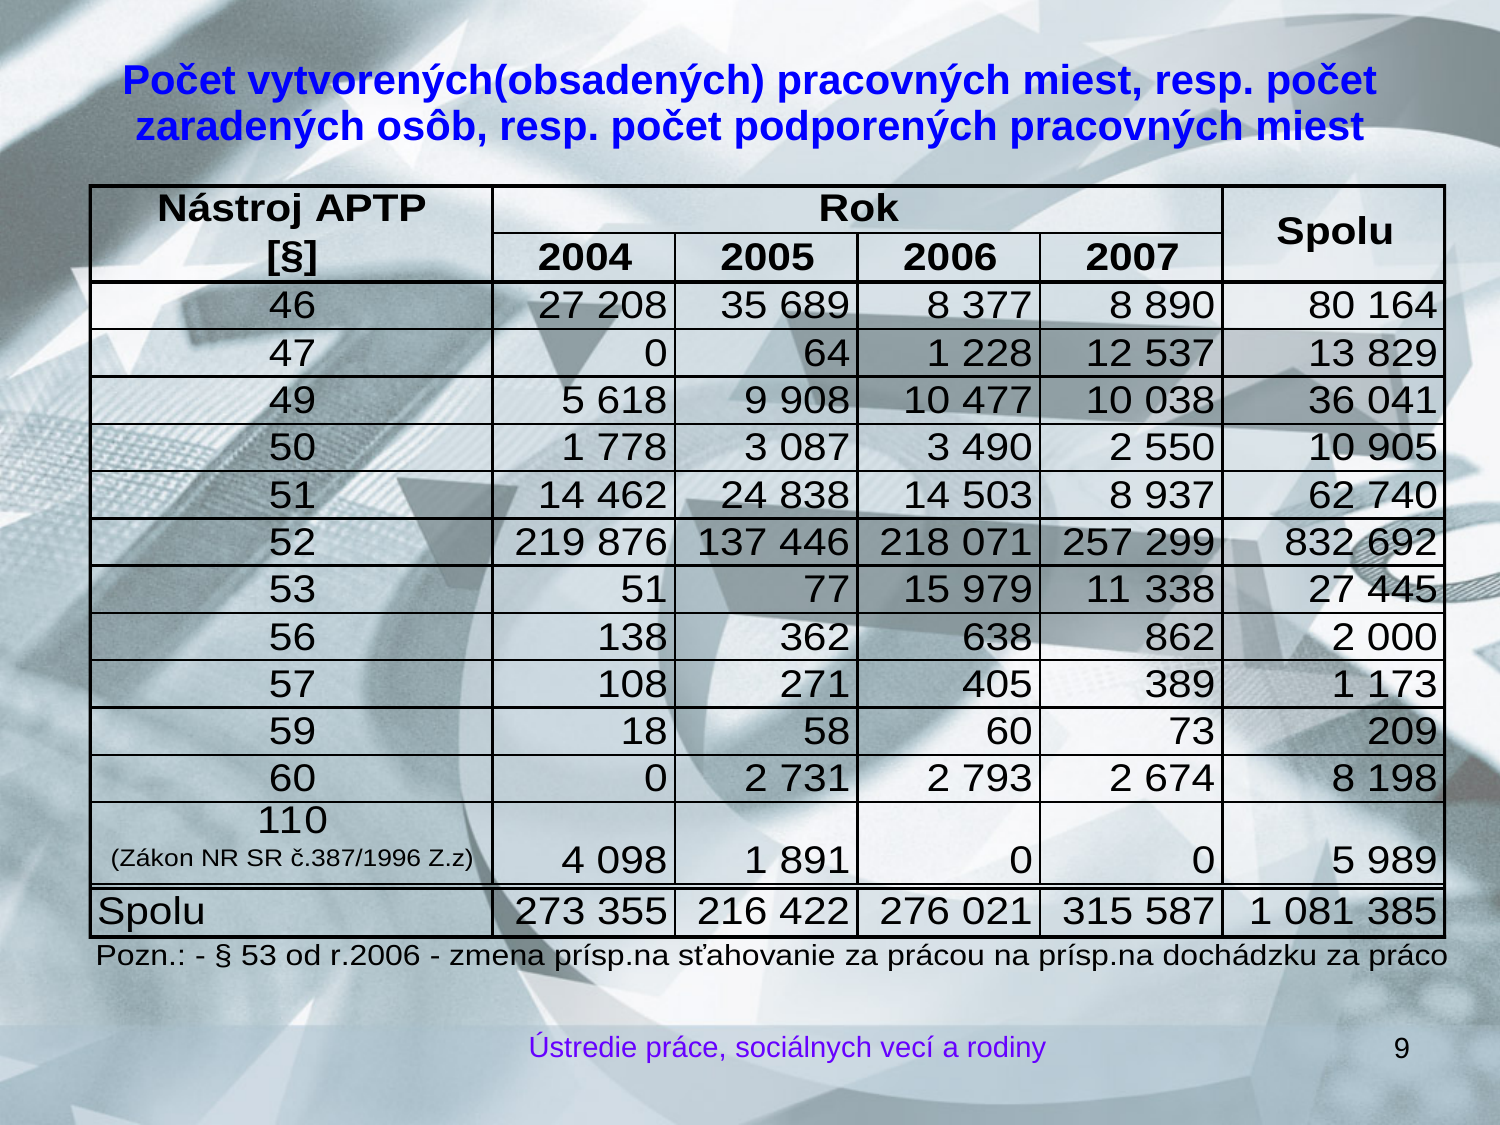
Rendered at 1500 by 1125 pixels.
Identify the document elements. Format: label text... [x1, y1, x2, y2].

picture [0, 0, 1500, 1125]
title Počet vytvorených(obsadených) pracovných miest, resp. počet zaradených osôb, resp. počet podporených pracovných miest [75, 45, 1426, 161]
text_box [88, 184, 1447, 974]
